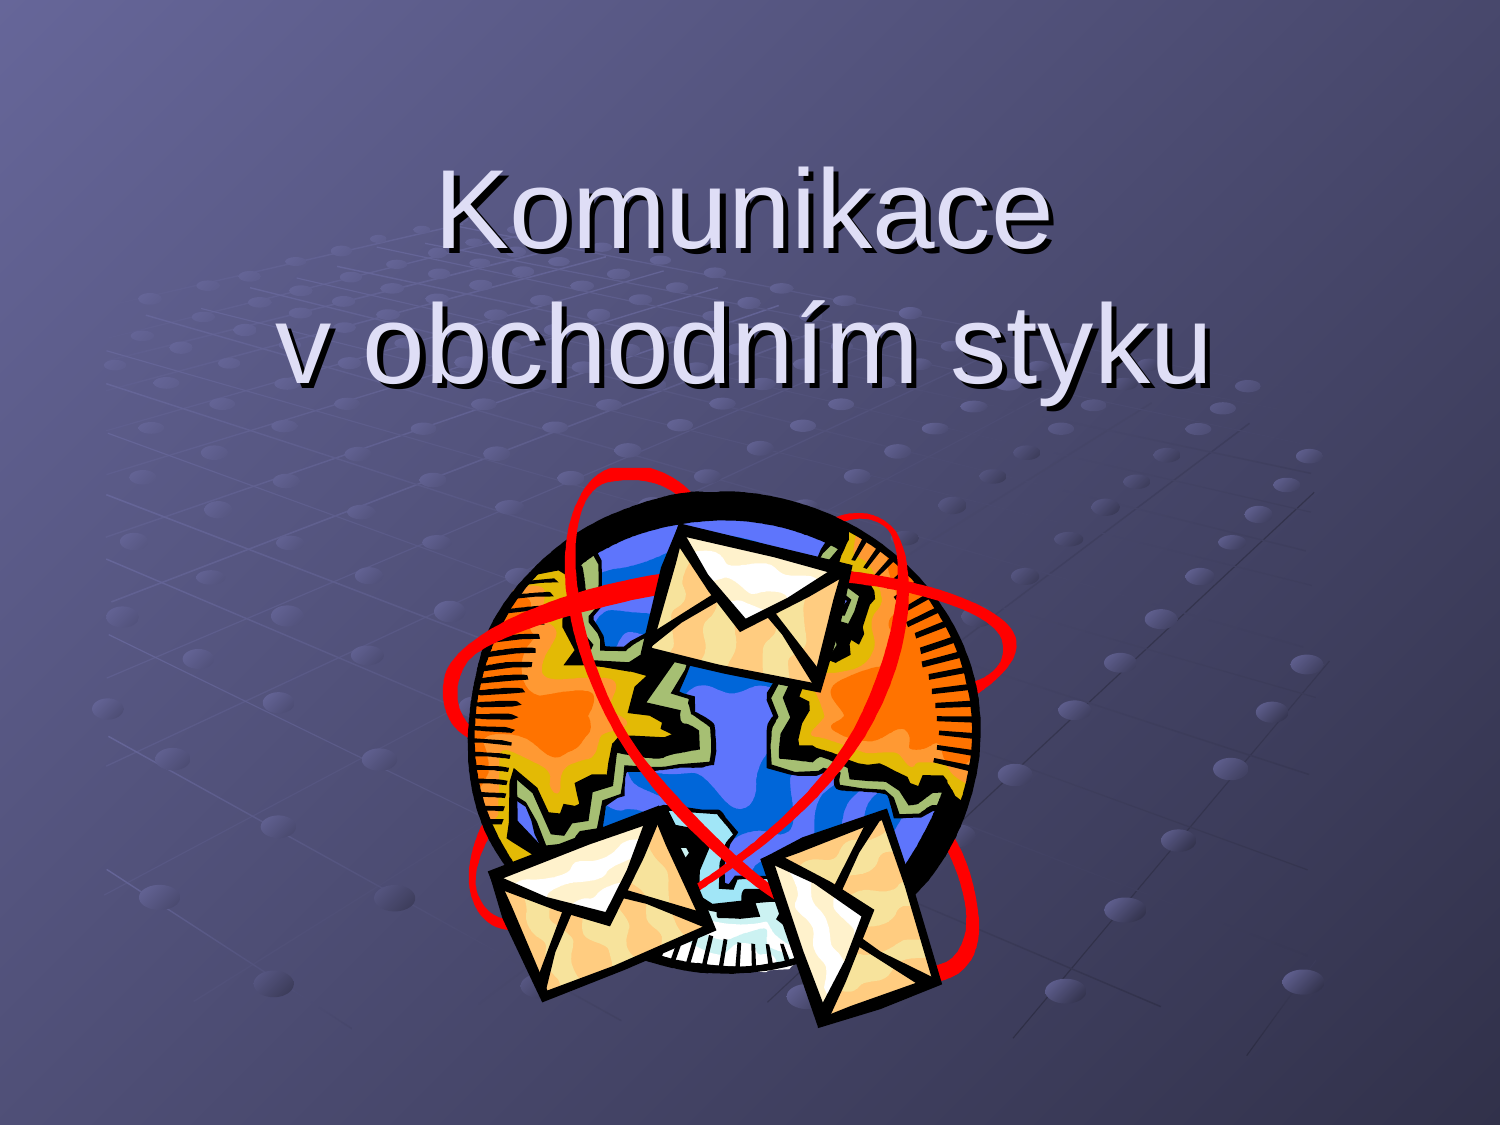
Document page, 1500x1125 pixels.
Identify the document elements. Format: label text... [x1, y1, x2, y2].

picture [442, 467, 1022, 1034]
title Komunikace v obchodním styku [88, 3, 1400, 414]
